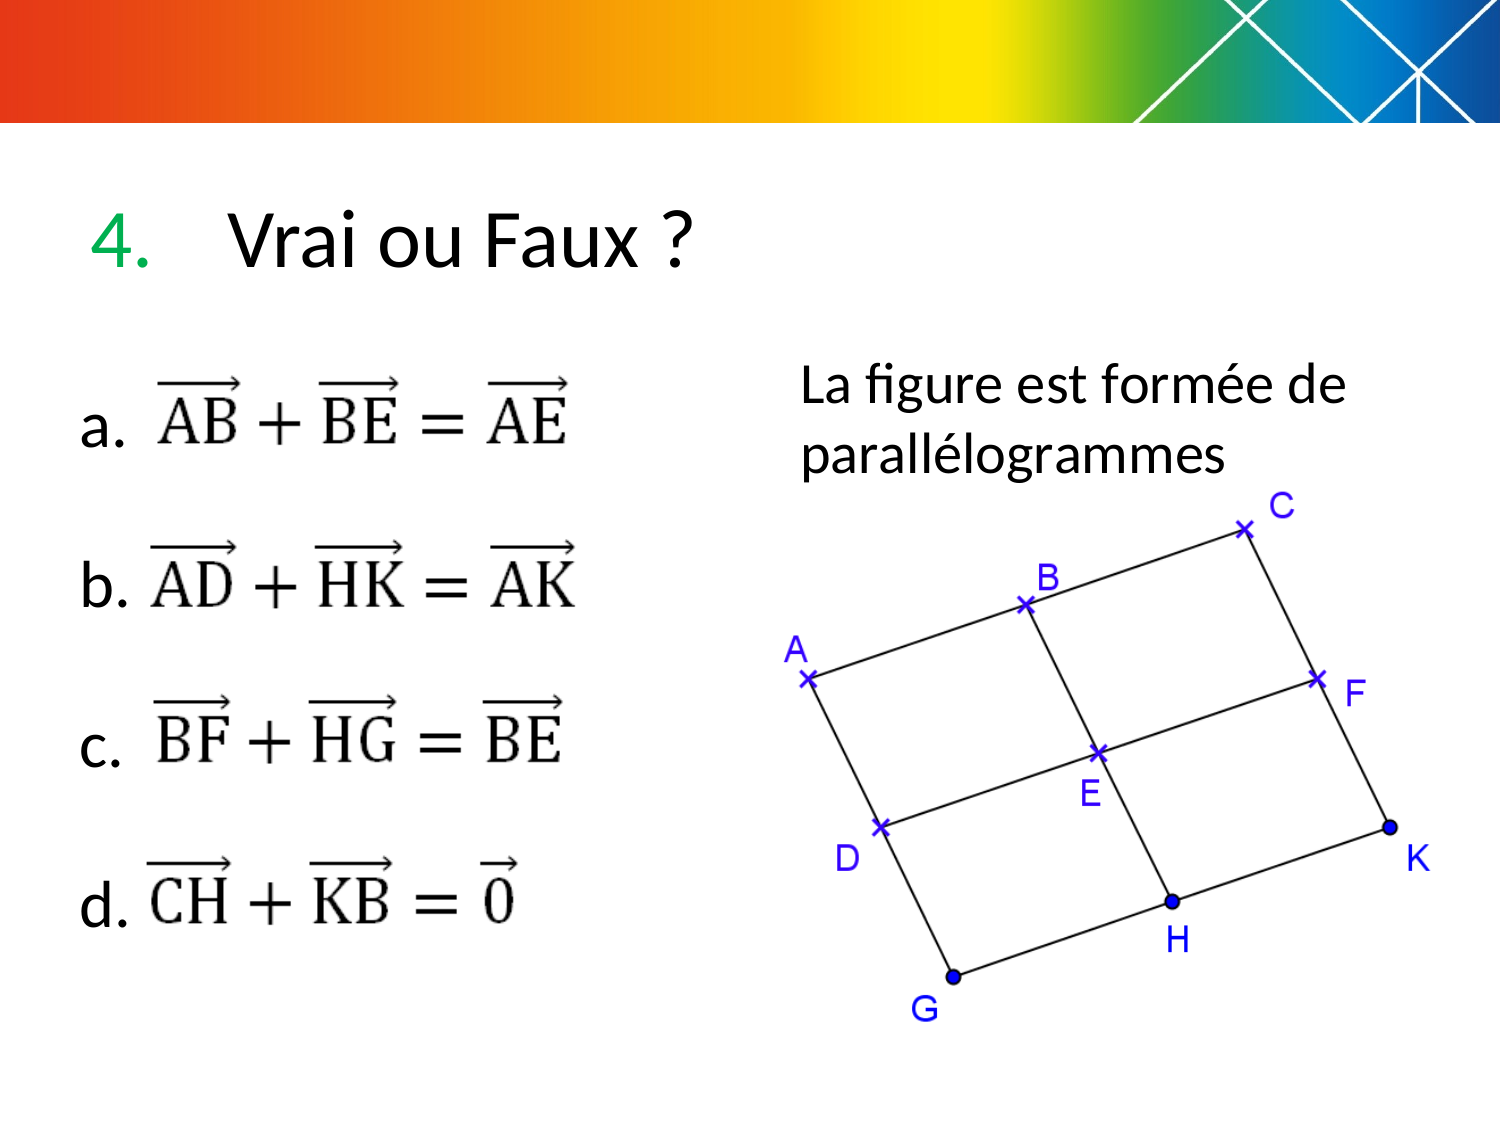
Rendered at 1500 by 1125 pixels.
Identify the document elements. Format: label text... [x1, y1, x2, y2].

picture [0, 0, 1359, 123]
title Vrai ou Faux ? [75, 163, 1426, 305]
text_box La figure est formée de parallélogrammes [785, 337, 1447, 494]
picture [139, 368, 587, 465]
picture [750, 479, 1462, 1039]
picture [135, 680, 585, 786]
picture [135, 527, 583, 629]
picture [1340, 0, 1500, 123]
picture [136, 837, 540, 944]
text_box a. b. c. d. [64, 373, 573, 949]
